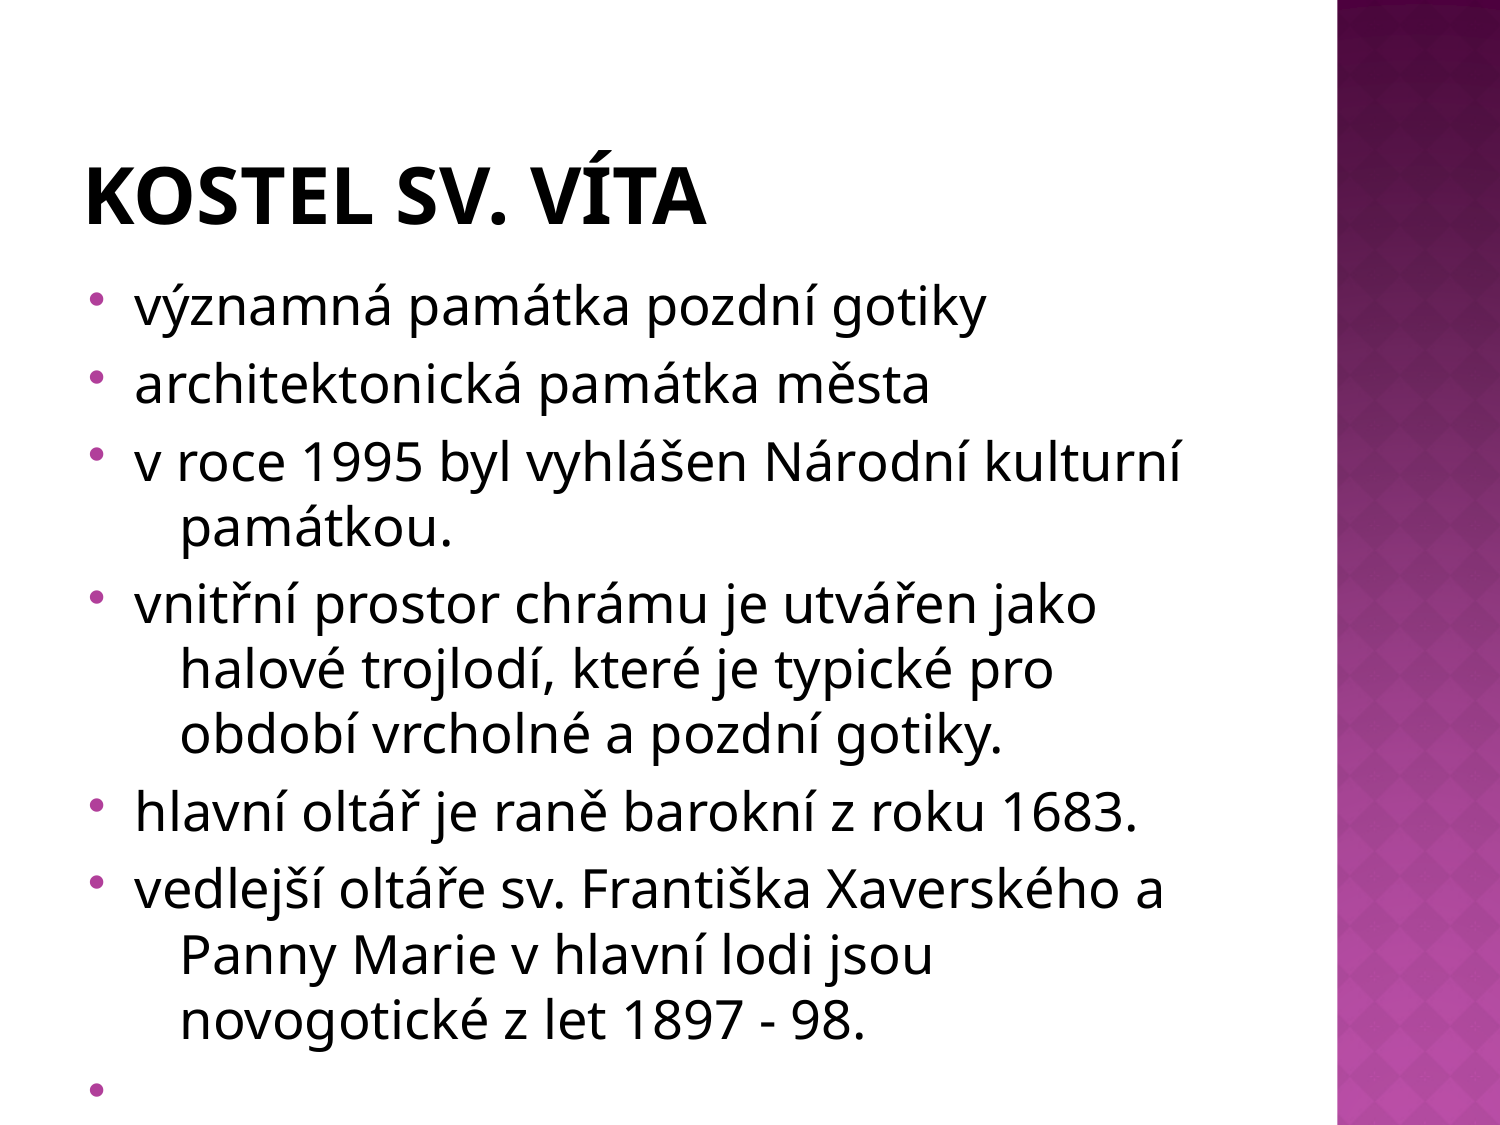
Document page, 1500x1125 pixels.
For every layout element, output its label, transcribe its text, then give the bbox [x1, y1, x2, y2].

title Kostel sv. víta [75, 52, 1263, 240]
list významná památka pozdní gotiky architektonická památka města v roce 1995 byl vyhlášen Národní kulturní památkou. vnitřní prostor chrámu je utvářen jako halové trojlodí, které je typické pro období vrcholné a pozdní gotiky. hlavní oltář je raně barokní z roku 1683. vedlejší oltáře sv. Františka Xaverského a Panny Marie v hlavní lodi jsou novogotické z let 1897 - 98. [75, 264, 1263, 1060]
